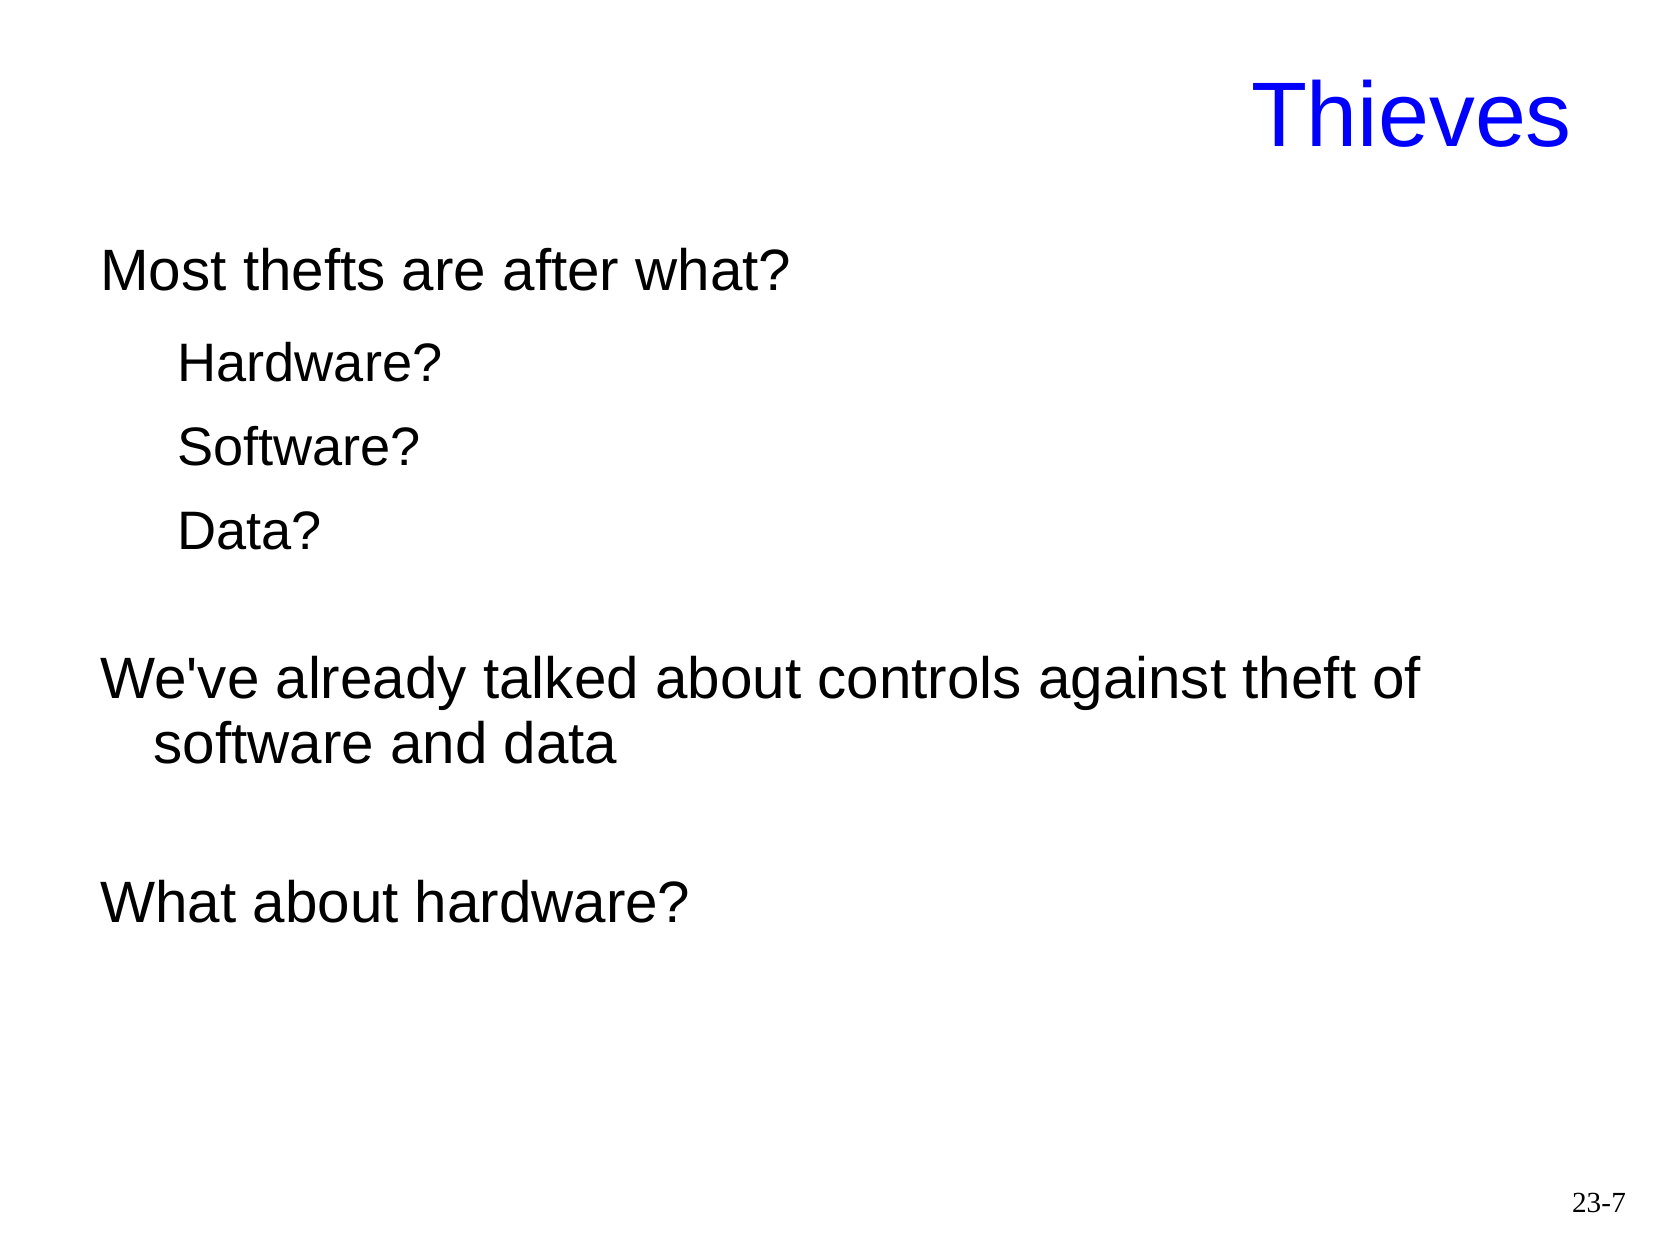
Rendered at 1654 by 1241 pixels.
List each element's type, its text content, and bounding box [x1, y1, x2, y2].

title Thieves [84, 18, 1573, 211]
list Most thefts are after what? Hardware? Software? Data? We've already talked about controls against theft of software and data What about hardware? [82, 237, 1571, 1156]
